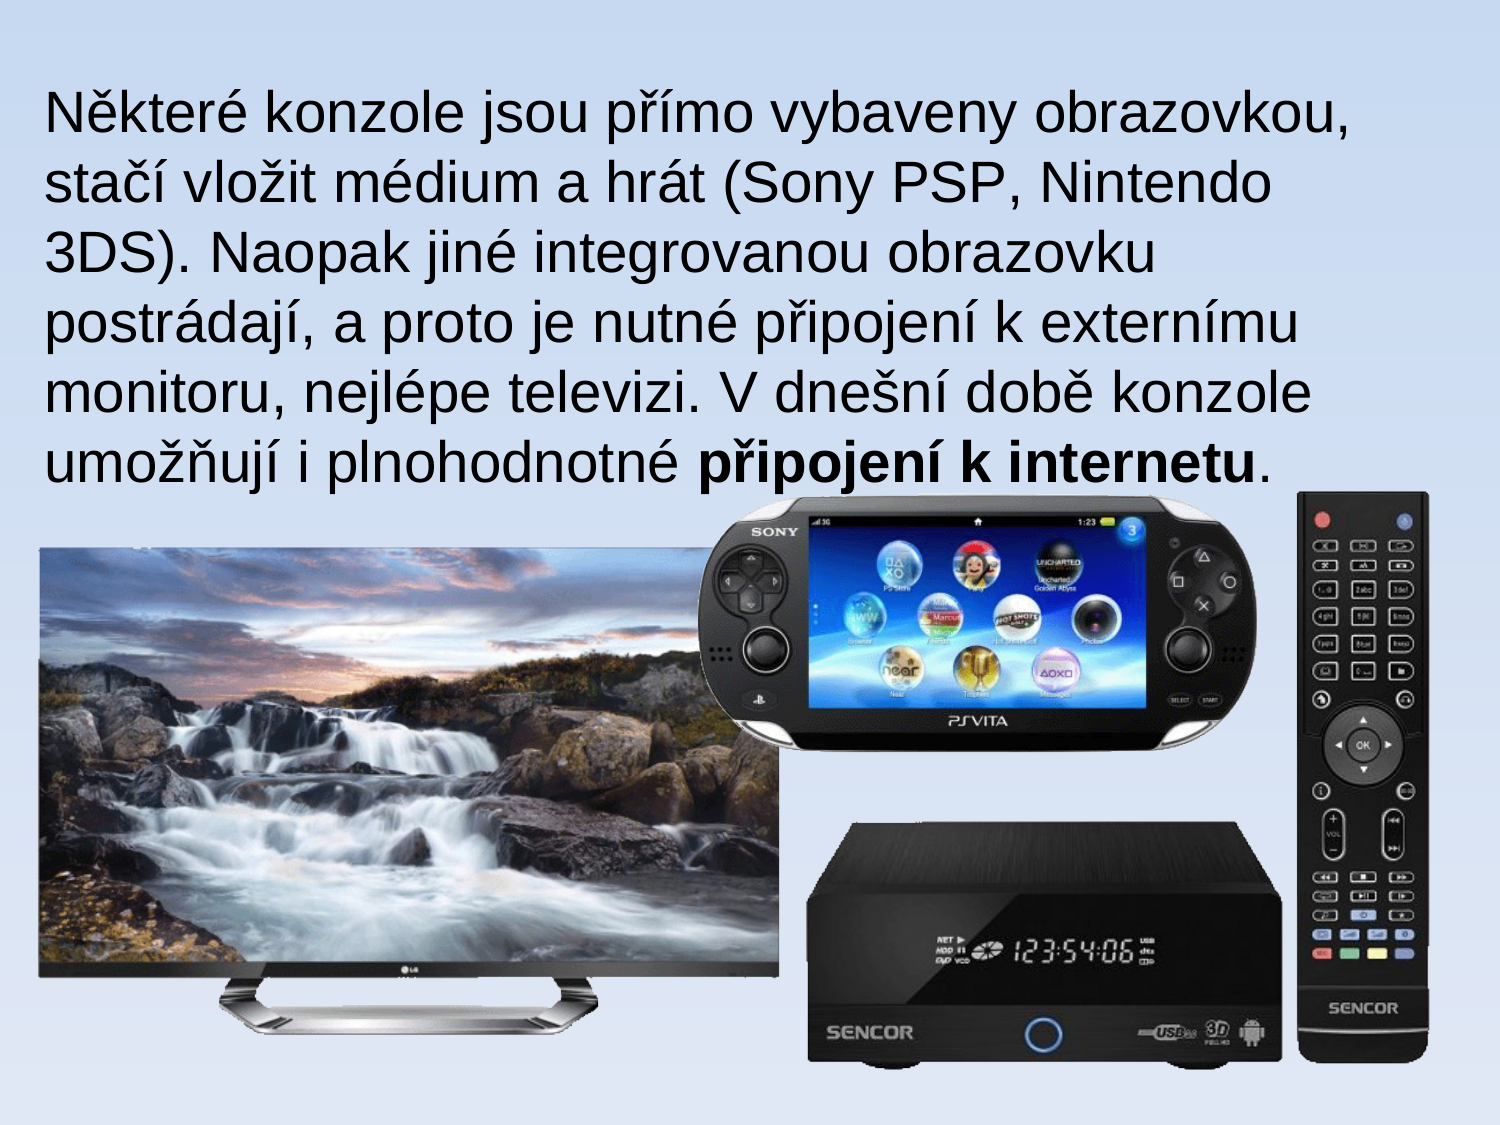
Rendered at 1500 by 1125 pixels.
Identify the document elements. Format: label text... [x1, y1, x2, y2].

list Některé konzole jsou přímo vybaveny obrazovkou, stačí vložit médium a hrát (Sony PSP, Nintendo 3DS). Naopak jiné integrovanou obrazovku postrádají, a proto je nutné připojení k externímu monitoru, nejlépe televizi. V dnešní době konzole umožňují i plnohodnotné připojení k internetu. [29, 66, 1447, 472]
picture [0, 432, 1469, 1125]
